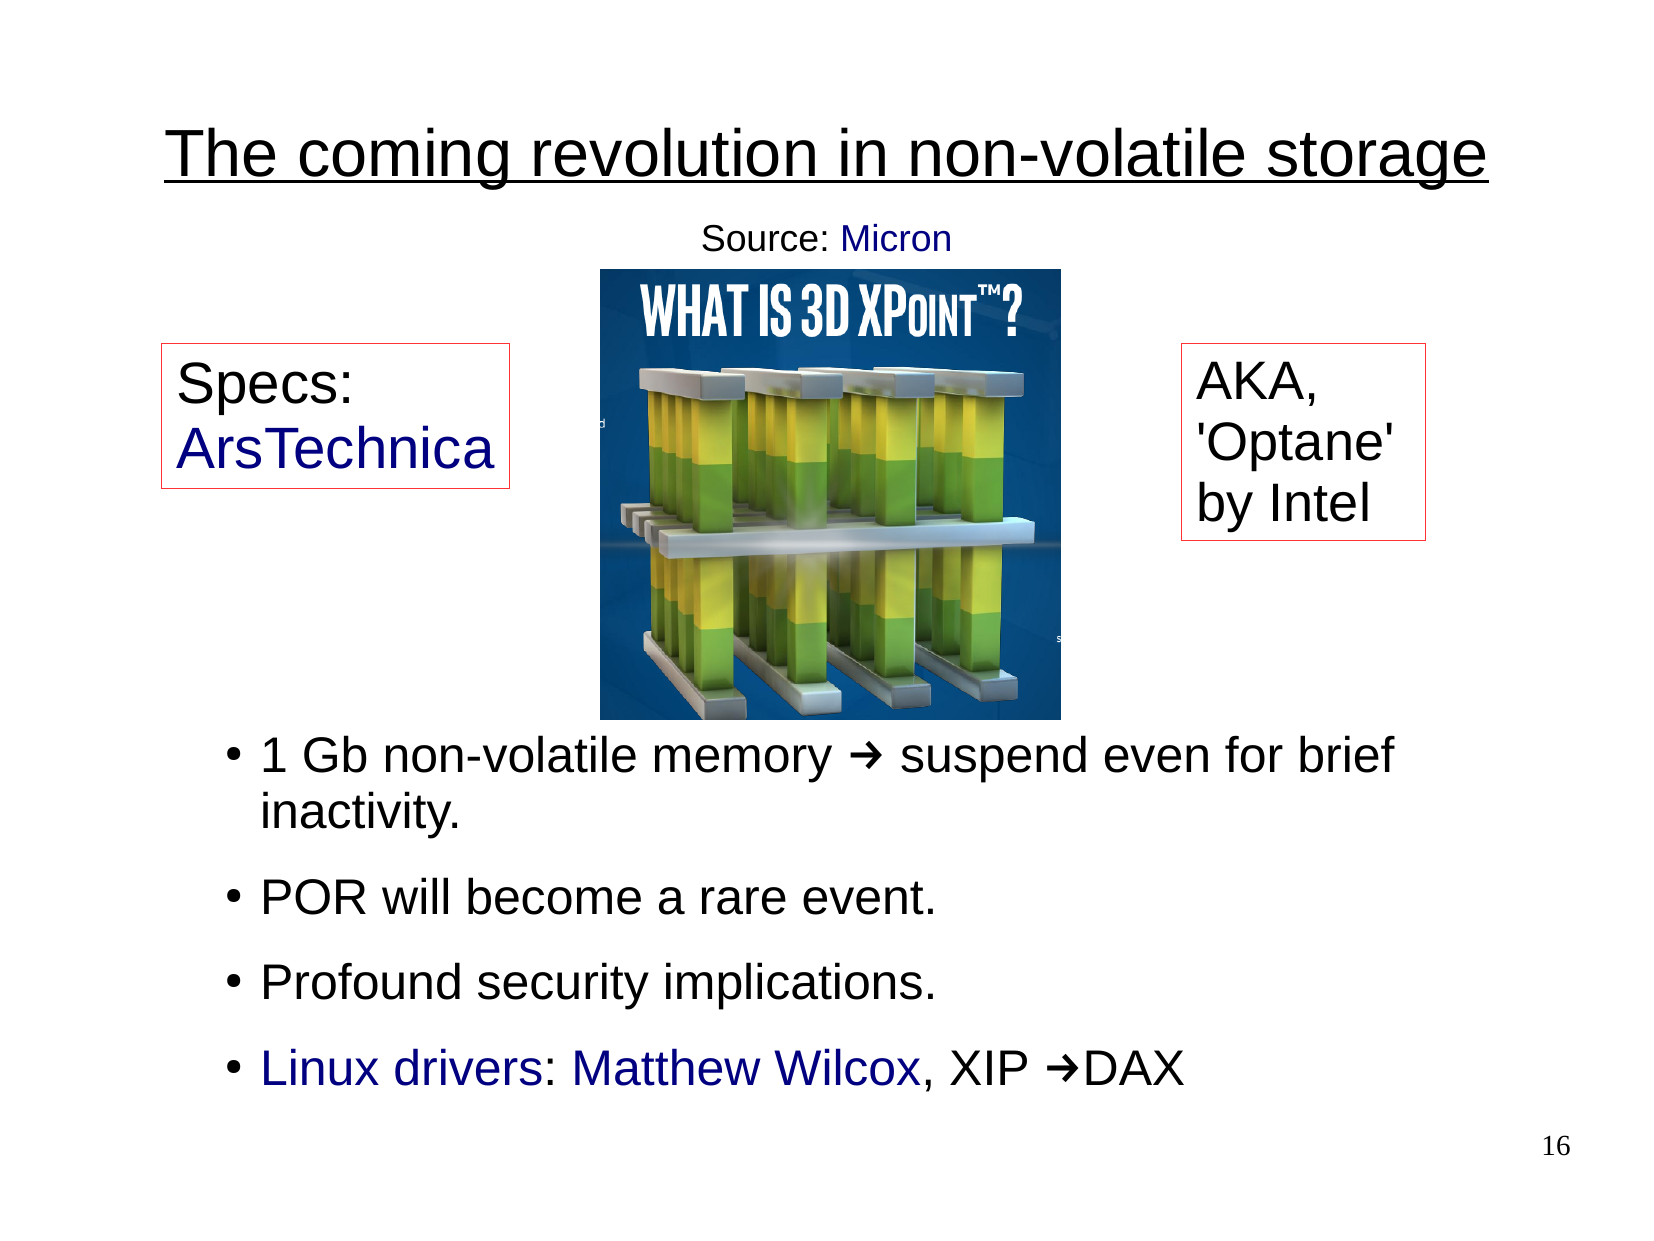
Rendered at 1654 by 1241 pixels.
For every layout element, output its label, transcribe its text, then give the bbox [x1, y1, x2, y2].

text_box 1 Gb non-volatile memory  suspend even for brief inactivity. POR will become a rare event. Profound security implications. Linux drivers: Matthew Wilcox, XIP DAX [210, 720, 1531, 1116]
text_box AKA, 'Optane' by Intel [1181, 343, 1426, 541]
picture [600, 269, 1061, 720]
text_box Specs: ArsTechnica [161, 343, 510, 489]
title The coming revolution in non-volatile storage [82, 49, 1571, 257]
text_box Source: Micron [686, 210, 968, 267]
